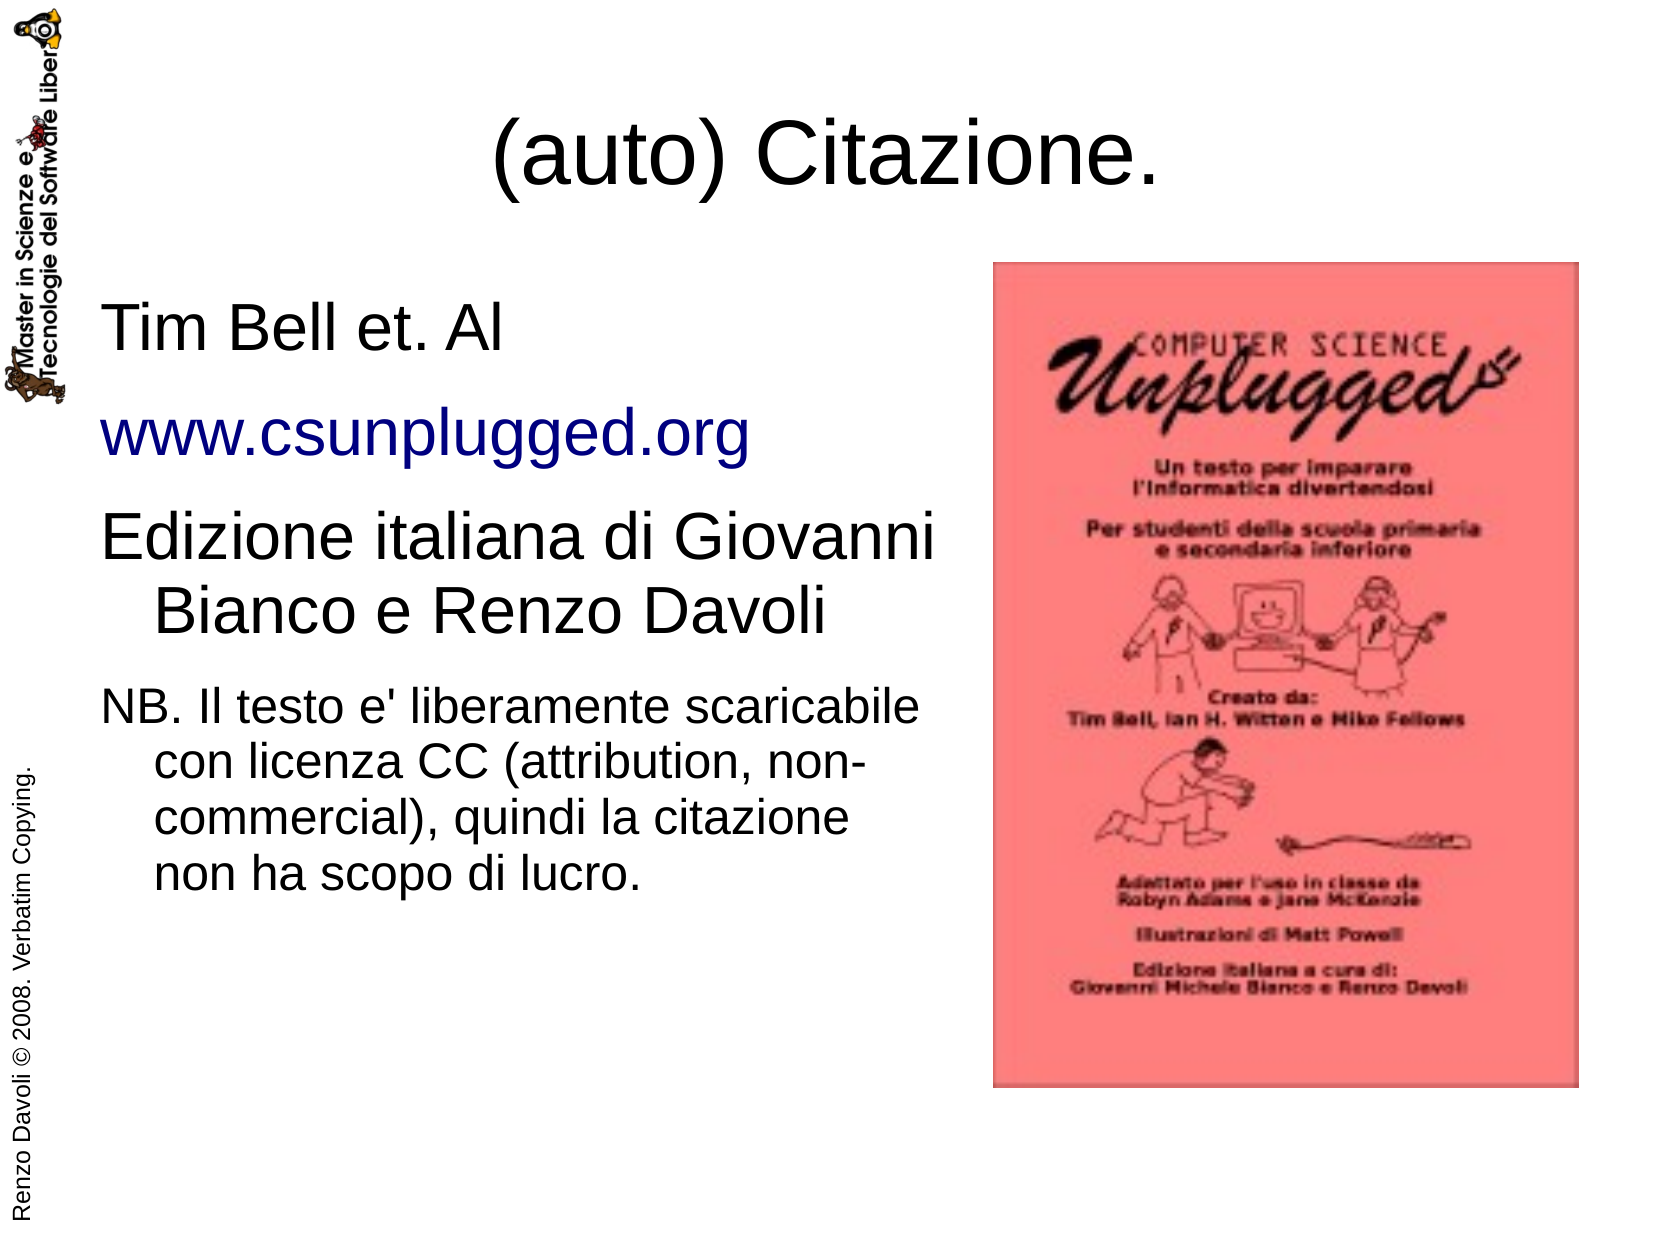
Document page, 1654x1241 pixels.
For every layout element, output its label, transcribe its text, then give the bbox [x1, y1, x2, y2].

picture [993, 262, 1579, 1088]
title (auto) Citazione. [82, 56, 1571, 250]
picture [1, 2, 69, 413]
list Tim Bell et. Al www.csunplugged.org Edizione italiana di Giovanni Bianco e Renzo Davoli NB. Il testo e' liberamente scaricabile con licenza CC (attribution, non-commercial), quindi la citazione non ha scopo di lucro. [82, 290, 938, 1094]
